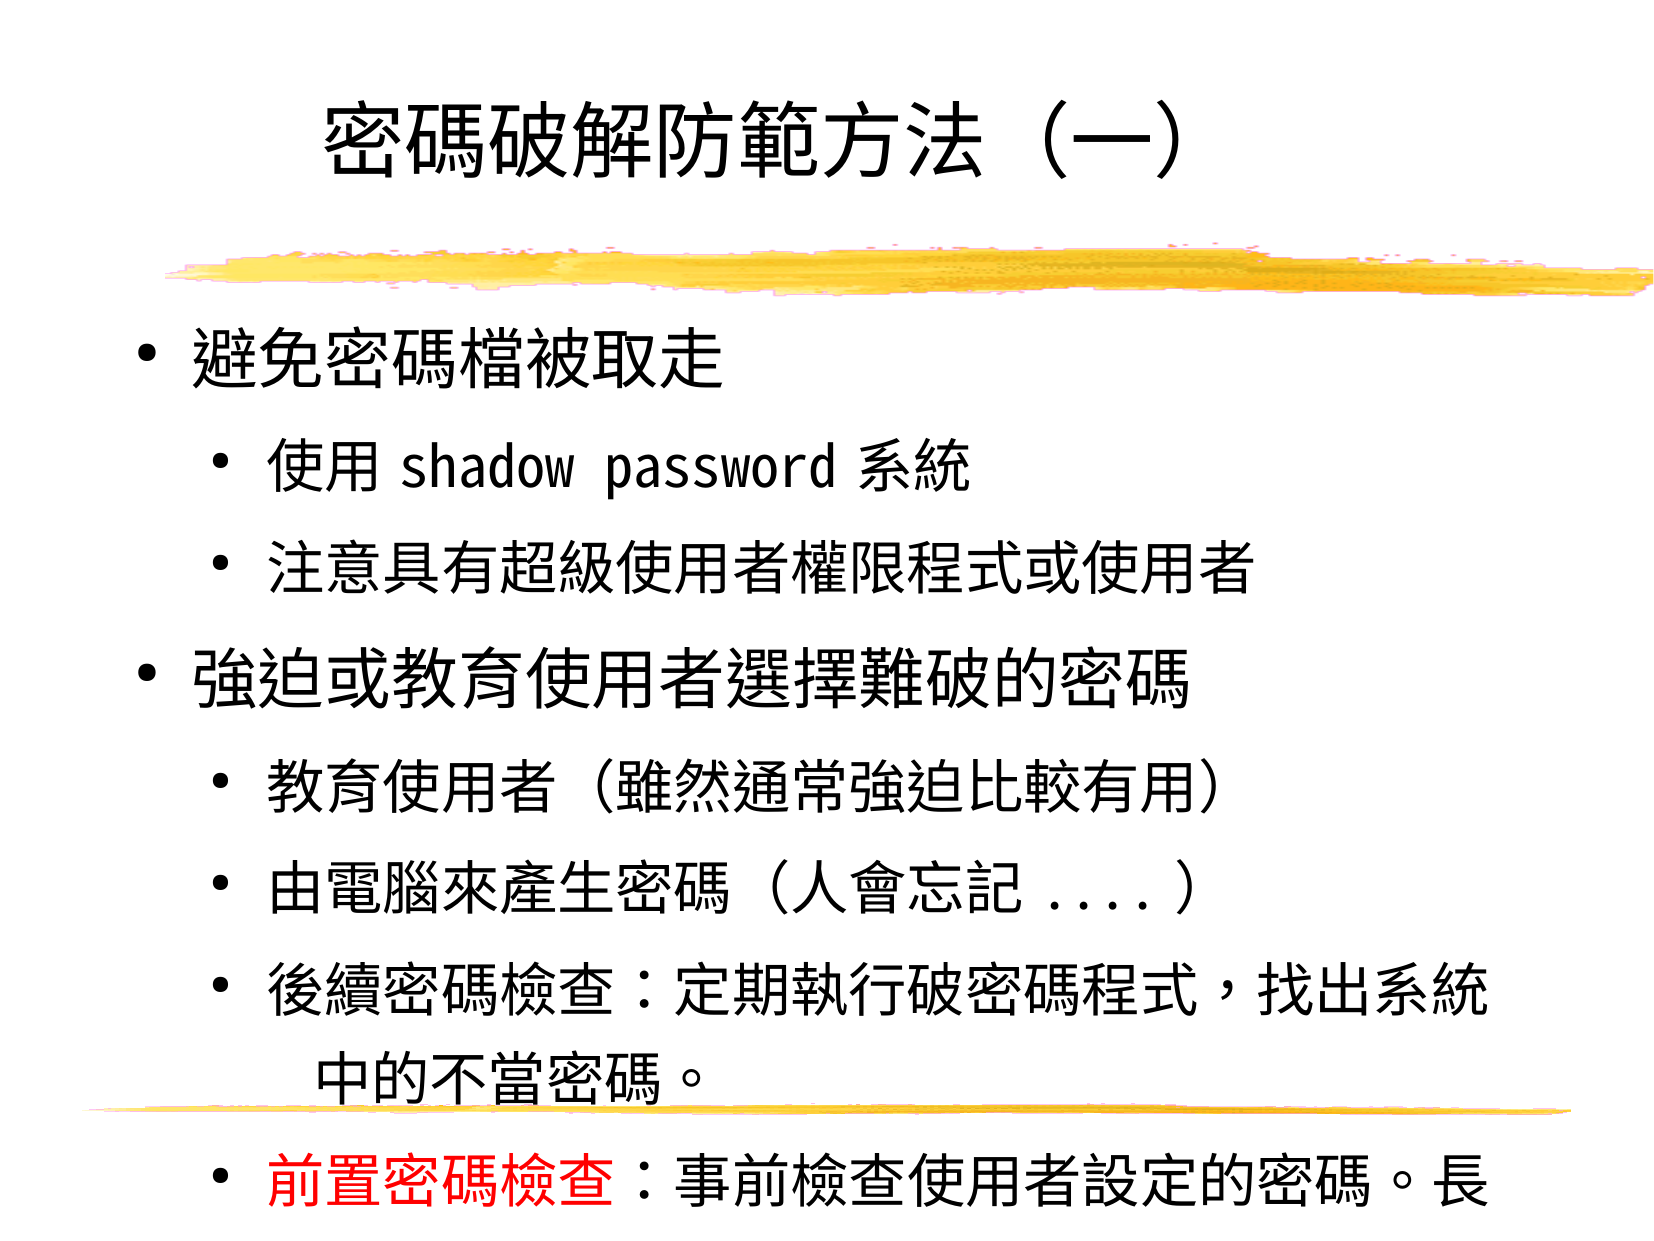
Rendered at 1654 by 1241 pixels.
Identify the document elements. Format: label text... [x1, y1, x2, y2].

list 避免密碼檔被取走 使用shadow password系統 注意具有超級使用者權限程式或使用者 強迫或教育使用者選擇難破的密碼 教育使用者（雖然通常強迫比較有用） 由電腦來產生密碼（人會忘記....） 後續密碼檢查：定期執行破密碼程式，找出系統中的不當密碼。 前置密碼檢查：事前檢查使用者設定的密碼。長度要夠長、不可以使用字典單字、必須混合大小寫與特殊符號、建立不良密碼列表....等等。 [135, 300, 1541, 1196]
title 密碼破解防範方法（一） [76, 28, 1482, 235]
picture [1541, 1102, 1571, 1117]
picture [82, 1102, 135, 1117]
picture [165, 237, 1654, 308]
